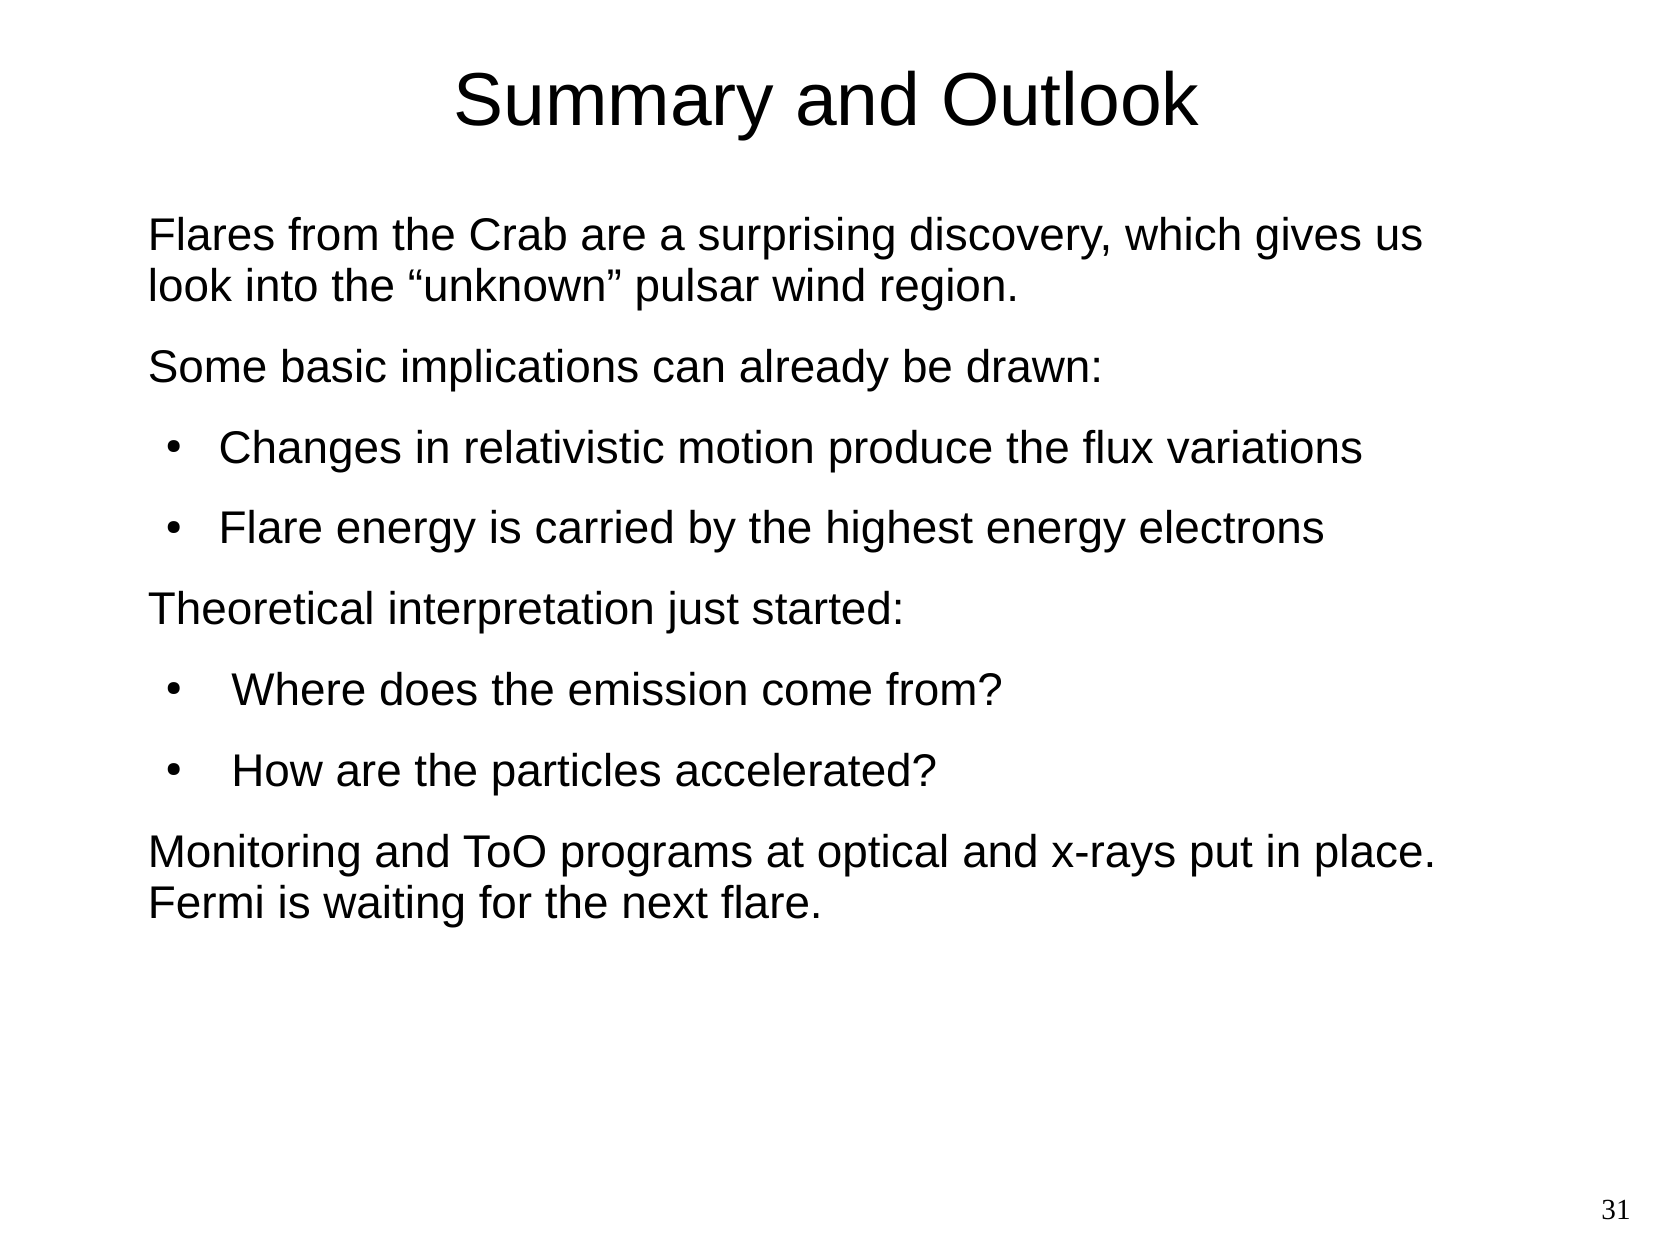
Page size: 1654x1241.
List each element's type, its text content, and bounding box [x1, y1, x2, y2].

title Summary and Outlook [82, 49, 1571, 151]
list Flares from the Crab are a surprising discovery, which gives us look into the “unknown” pulsar wind region. Some basic implications can already be drawn: Changes in relativistic motion produce the flux variations Flare energy is carried by the highest energy electrons Theoretical interpretation just started: Where does the emission come from? How are the particles accelerated? Monitoring and ToO programs at optical and x-rays put in place. Fermi is waiting for the next flare. [147, 208, 1506, 1028]
